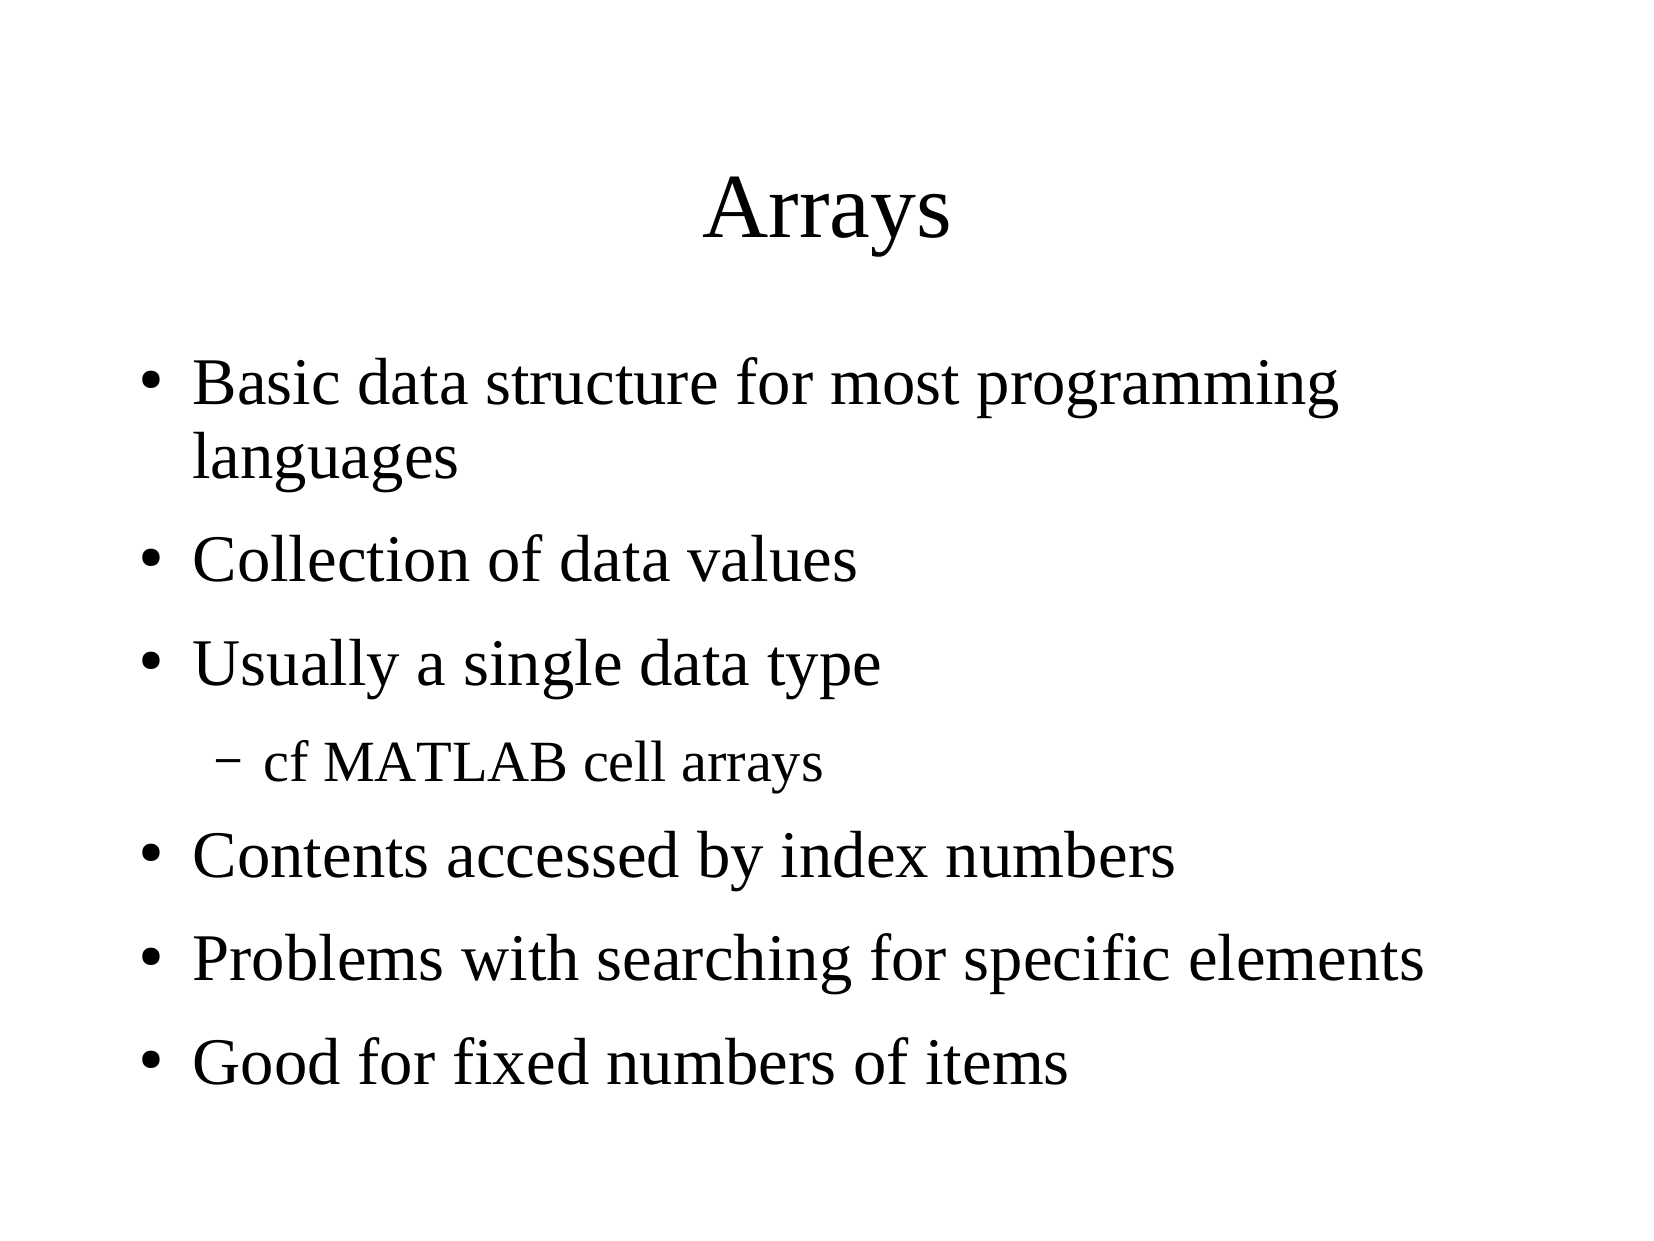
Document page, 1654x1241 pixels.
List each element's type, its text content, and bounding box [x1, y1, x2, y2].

list Basic data structure for most programming languages Collection of data values Usually a single data type cf MATLAB cell arrays Contents accessed by index numbers Problems with searching for specific elements Good for fixed numbers of items [121, 344, 1534, 1127]
title Arrays [121, 102, 1534, 311]
